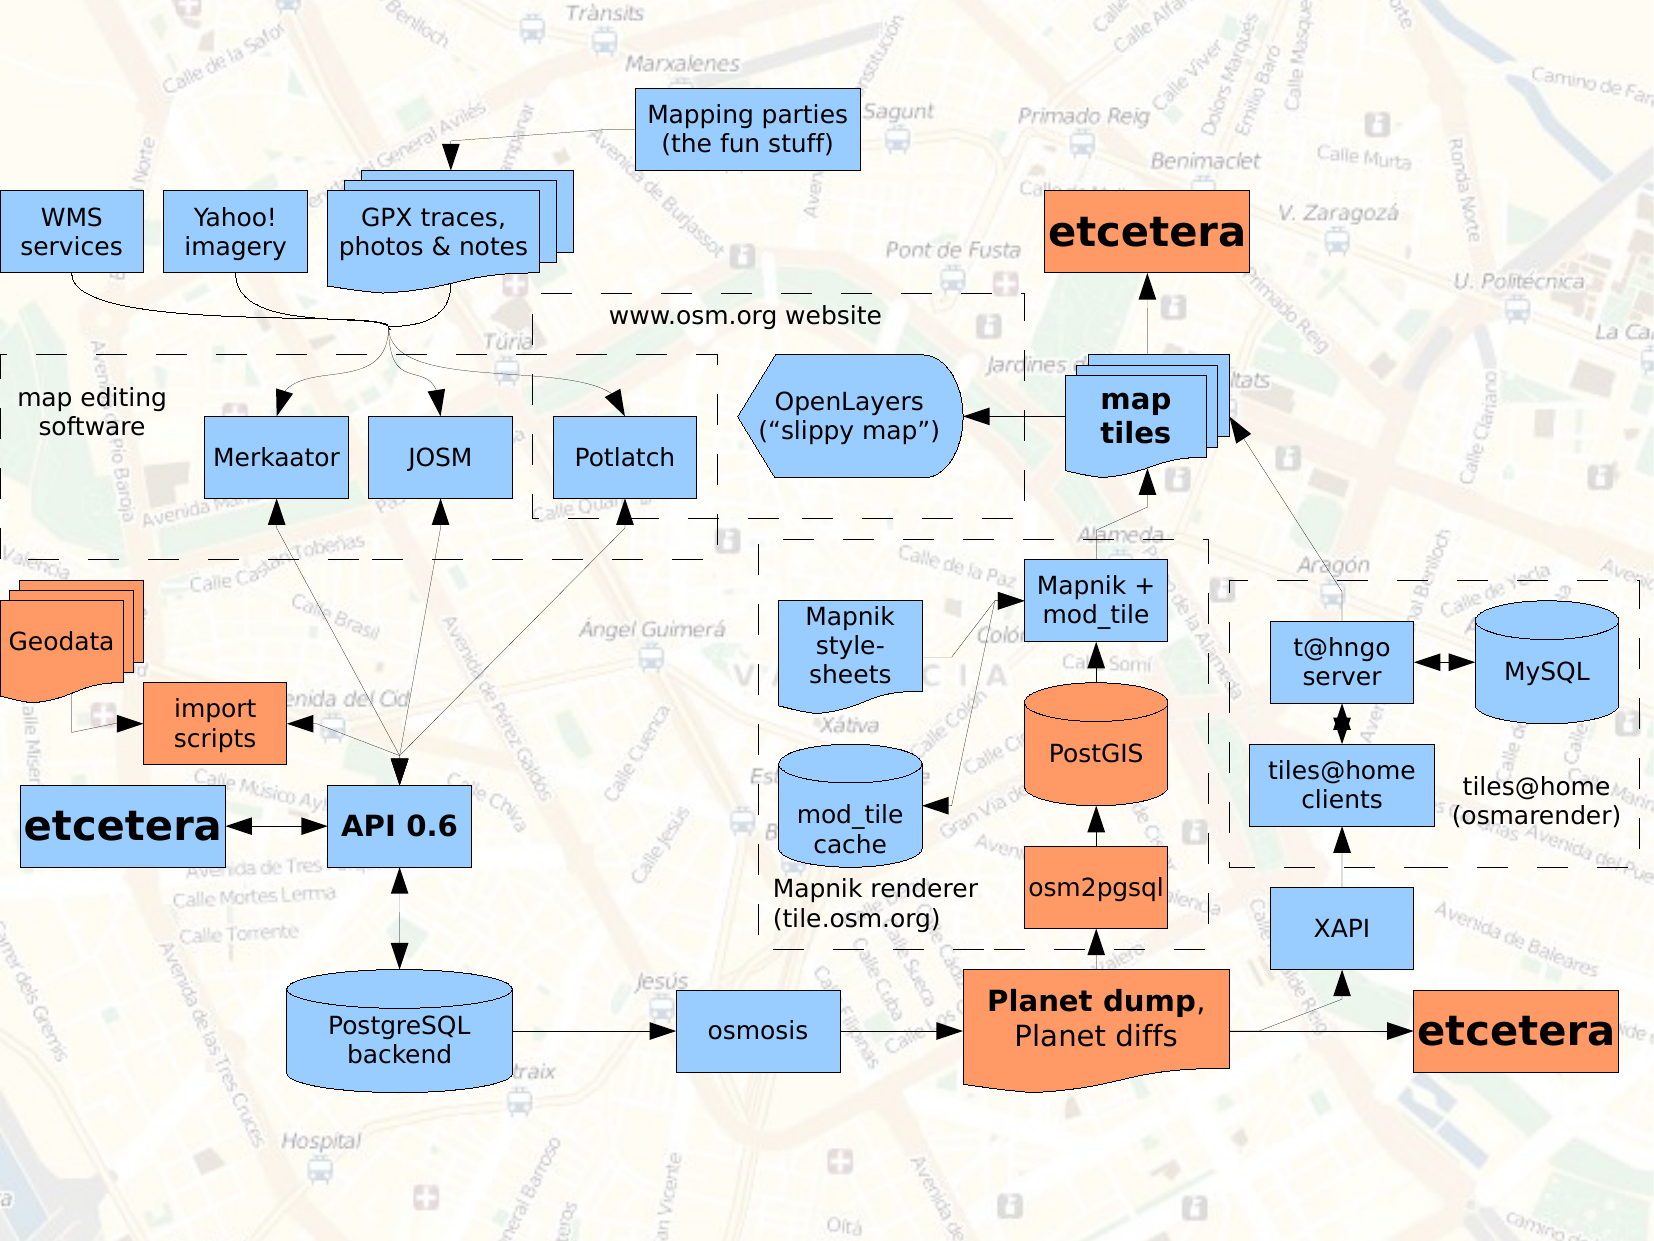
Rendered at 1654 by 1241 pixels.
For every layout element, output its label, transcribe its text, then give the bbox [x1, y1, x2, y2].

text_box API 0.6 [327, 785, 472, 868]
text_box Merkaator [204, 416, 349, 499]
text_box GPX traces, photos & notes [327, 170, 574, 294]
text_box Mapnik style- sheets [778, 600, 923, 714]
text_box PostGIS [1024, 682, 1168, 806]
text_box osm2pgsql [1024, 846, 1168, 929]
text_box Mapping parties (the fun stuff) [635, 88, 861, 171]
text_box JOSM [368, 416, 513, 499]
text_box Mapnik + mod_tile [1024, 559, 1168, 642]
text_box Geodata [0, 580, 144, 703]
text_box osmosis [676, 990, 841, 1073]
text_box Planet dump, Planet diffs [963, 969, 1230, 1093]
text_box map tiles [1065, 354, 1230, 478]
text_box tiles@home (osmarender) [1434, 764, 1640, 881]
text_box WMS services [0, 190, 144, 273]
text_box tiles@home clients [1249, 744, 1435, 827]
text_box map editing software [0, 375, 185, 492]
text_box MySQL [1475, 600, 1619, 724]
text_box OpenLayers (“slippy map”) [737, 354, 964, 478]
text_box Yahoo! imagery [163, 190, 308, 273]
text_box etcetera [1413, 990, 1619, 1073]
text_box etcetera [20, 785, 226, 868]
text_box Potlatch [553, 416, 697, 499]
text_box XAPI [1270, 887, 1414, 970]
text_box Mapnik renderer (tile.osm.org) [758, 867, 1004, 984]
text_box PostgreSQL backend [286, 969, 513, 1093]
text_box etcetera [1044, 190, 1250, 273]
text_box import scripts [143, 682, 287, 765]
text_box mod_tile cache [778, 744, 923, 867]
text_box www.osm.org website [594, 293, 943, 345]
text_box t@hngo server [1270, 621, 1414, 704]
